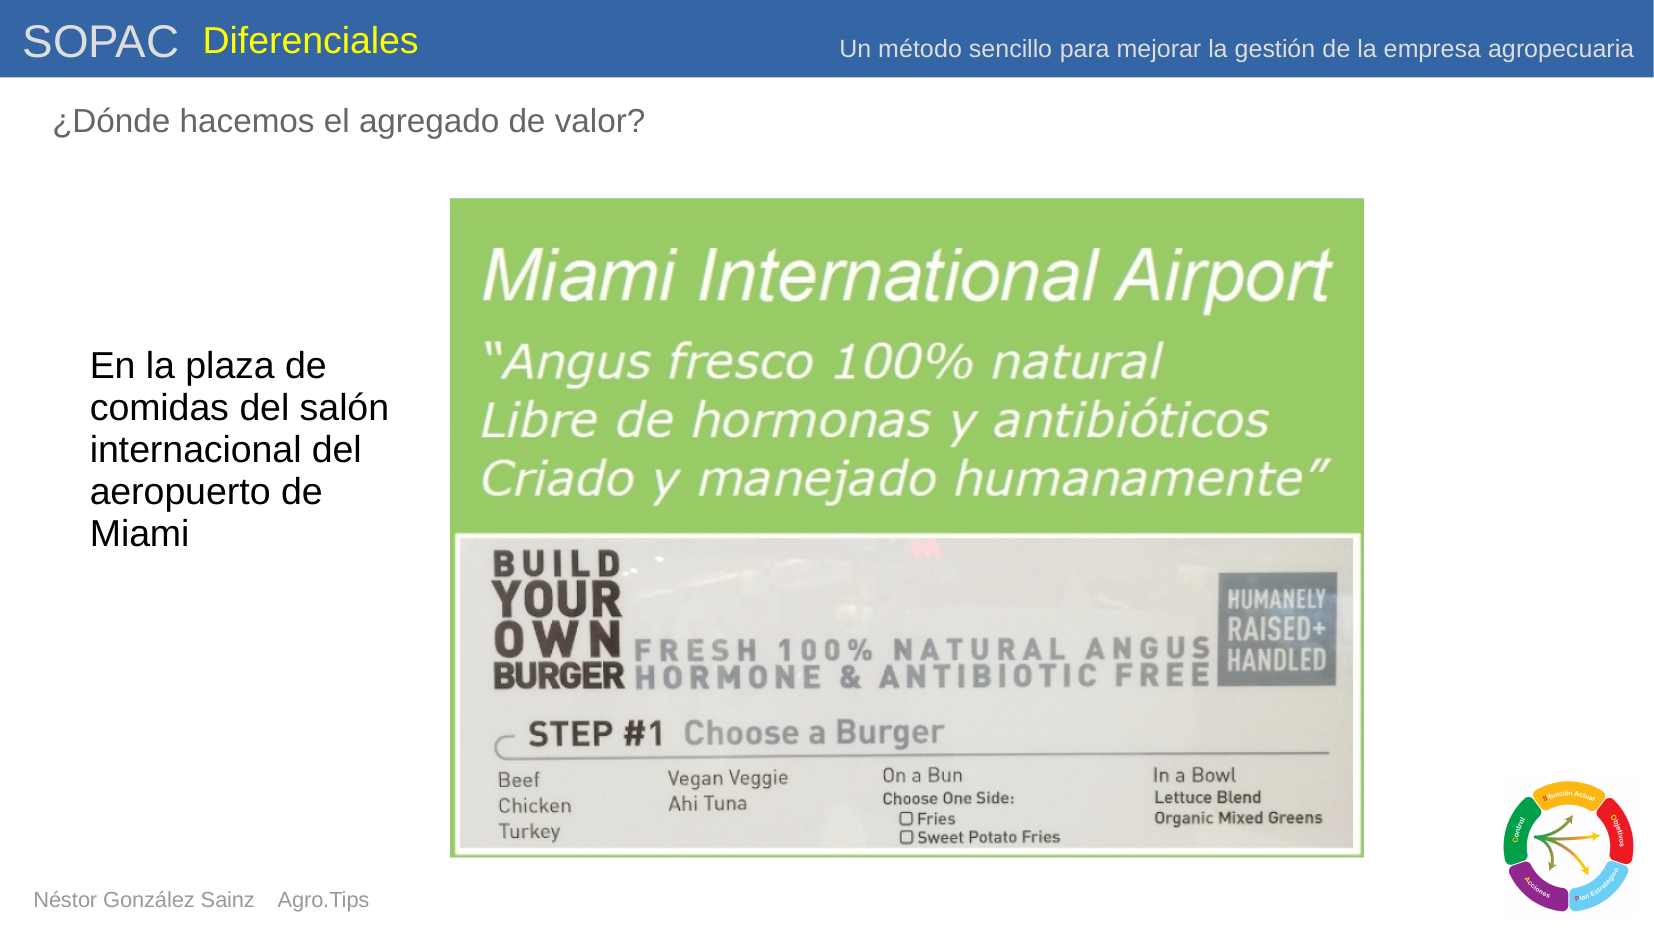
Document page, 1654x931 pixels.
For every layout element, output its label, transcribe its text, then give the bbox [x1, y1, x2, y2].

picture [450, 196, 1364, 863]
text_box En la plaza de comidas del salón internacional del aeropuerto de Miami [75, 337, 413, 647]
text_box Diferenciales [187, 11, 451, 76]
text_box ¿Dónde hacemos el agregado de valor? [37, 94, 751, 147]
picture [1500, 776, 1637, 917]
